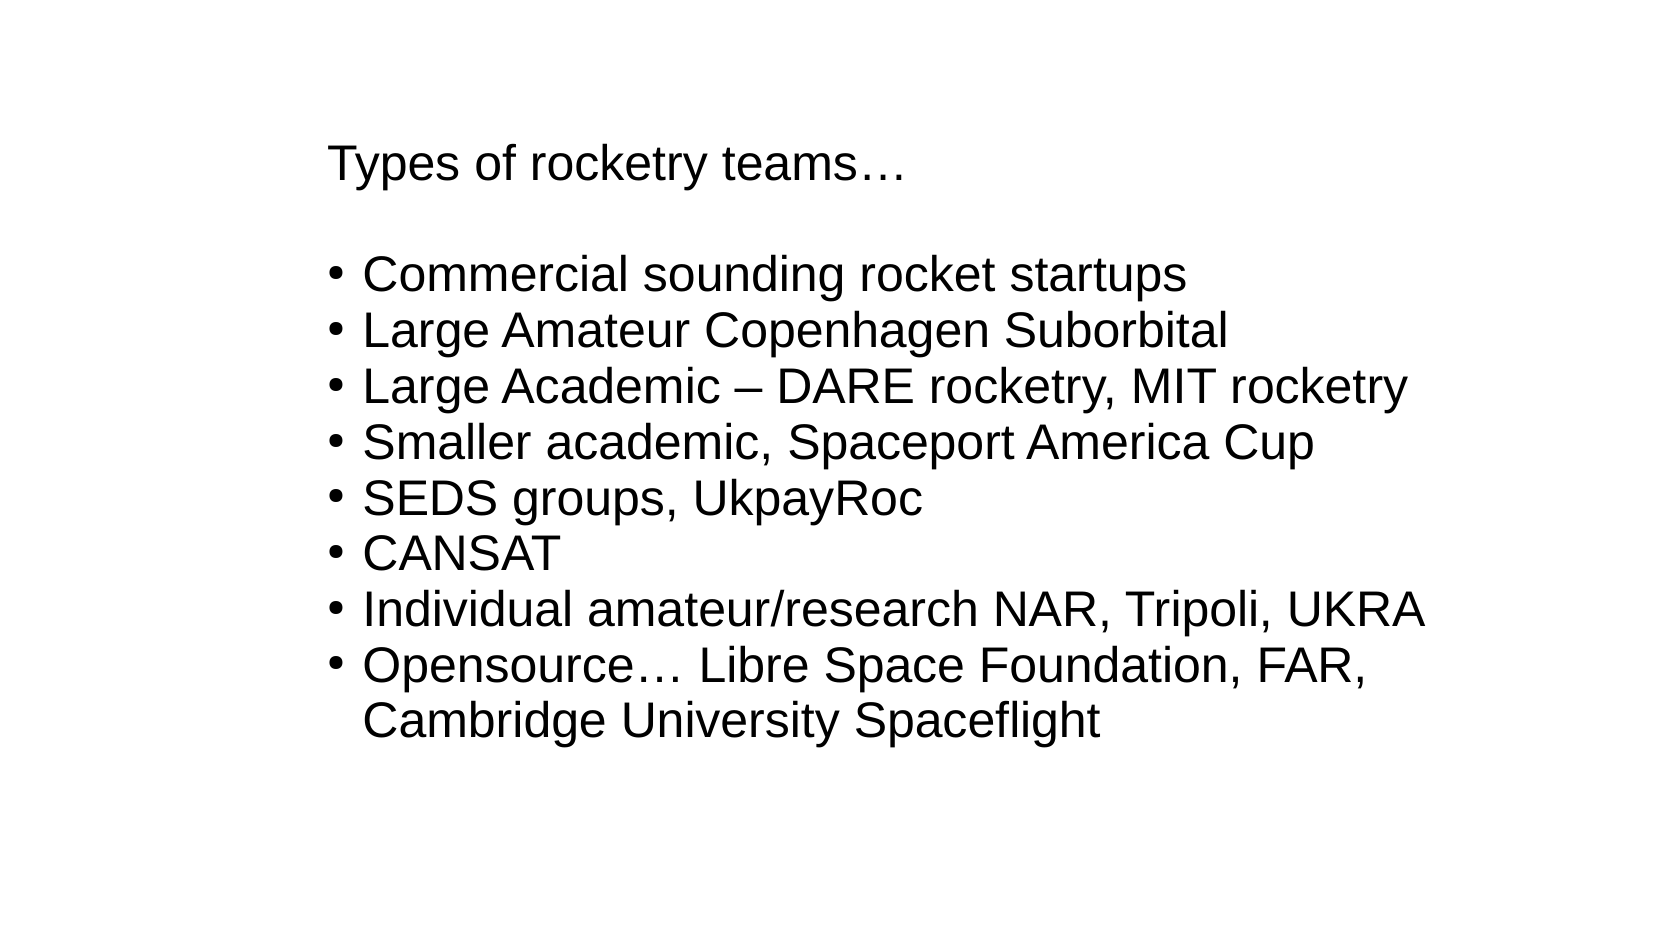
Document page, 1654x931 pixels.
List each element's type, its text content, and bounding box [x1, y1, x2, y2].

text_box Types of rocketry teams… Commercial sounding rocket startups Large Amateur Copenhagen Suborbital Large Academic – DARE rocketry, MIT rocketry Smaller academic, Spaceport America Cup SEDS groups, UkpayRoc CANSAT Individual amateur/research NAR, Tripoli, UKRA Opensource… Libre Space Foundation, FAR, Cambridge University Spaceflight [312, 127, 1441, 756]
